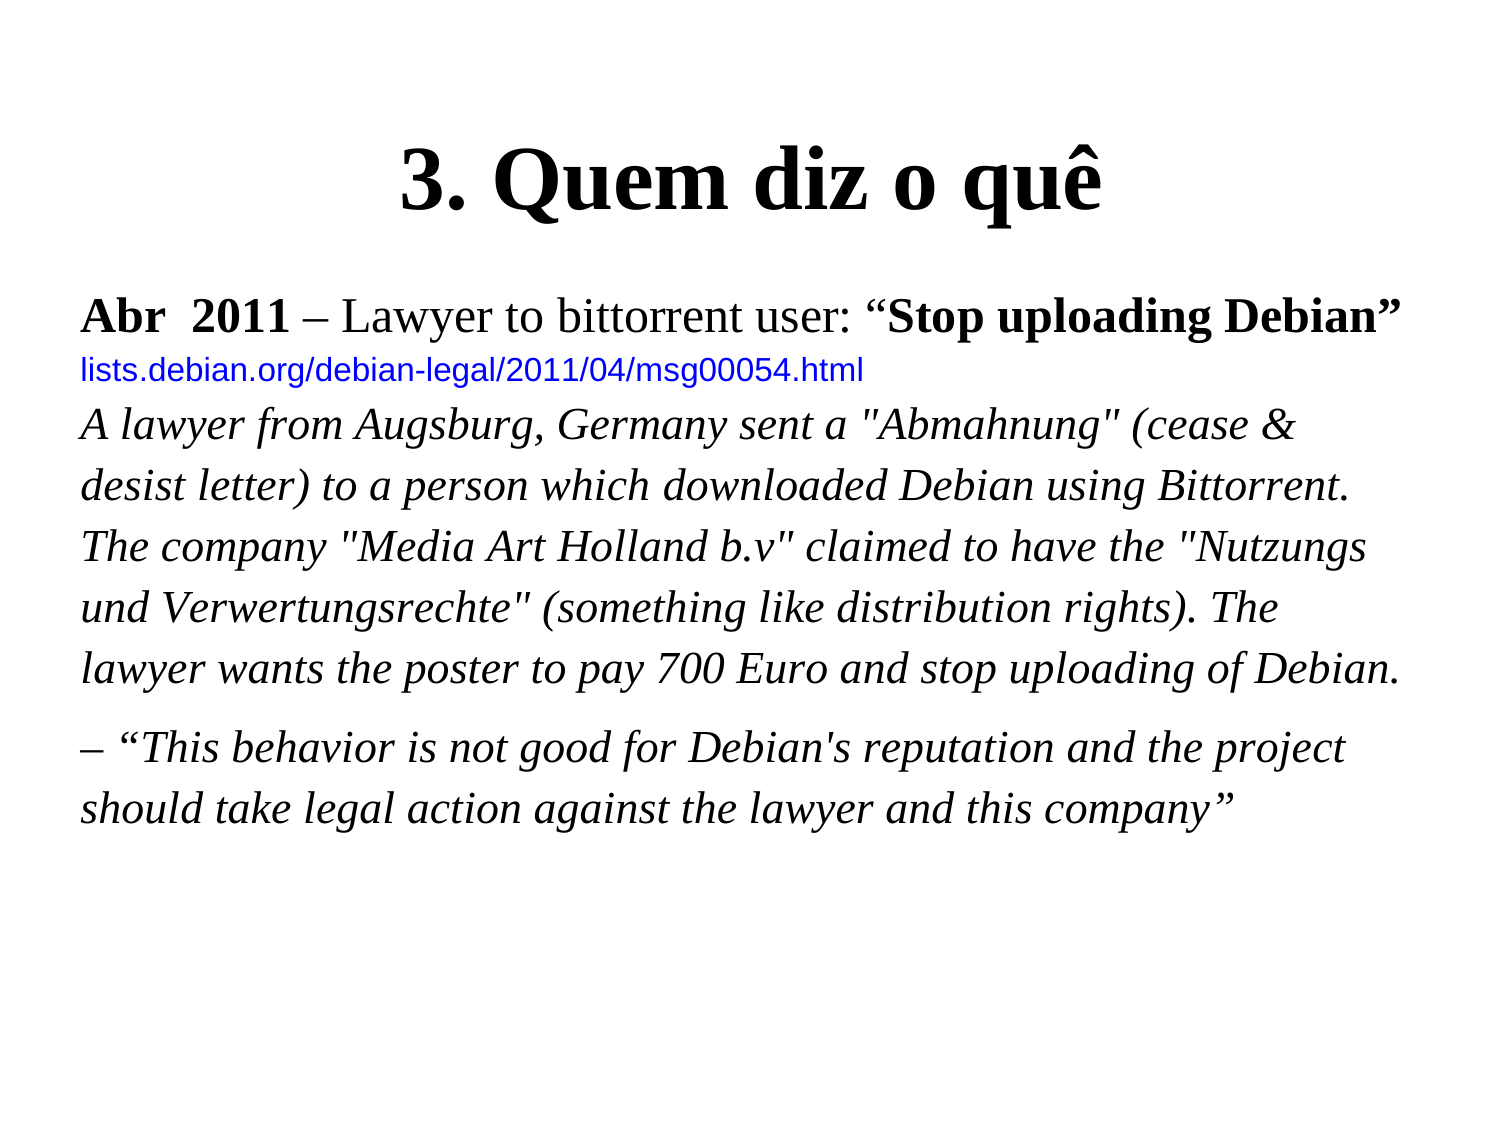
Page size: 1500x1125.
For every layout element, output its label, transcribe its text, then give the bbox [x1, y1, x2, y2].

title 3. Quem diz o quê [87, 52, 1416, 268]
text_box Abr 2011 – Lawyer to bittorrent user: “Stop uploading Debian” lists.debian.org/debian-legal/2011/04/msg00054.html A lawyer from Augsburg, Germany sent a "Abmahnung" (cease & desist letter) to a person which downloaded Debian using Bittorrent. The company "Media Art Holland b.v" claimed to have the "Nutzungs und Verwertungsrechte" (something like distribution rights). The lawyer wants the poster to pay 700 Euro and stop uploading of Debian. – “This behavior is not good for Debian's reputation and the project should take legal action against the lawyer and this company” [65, 268, 1430, 921]
